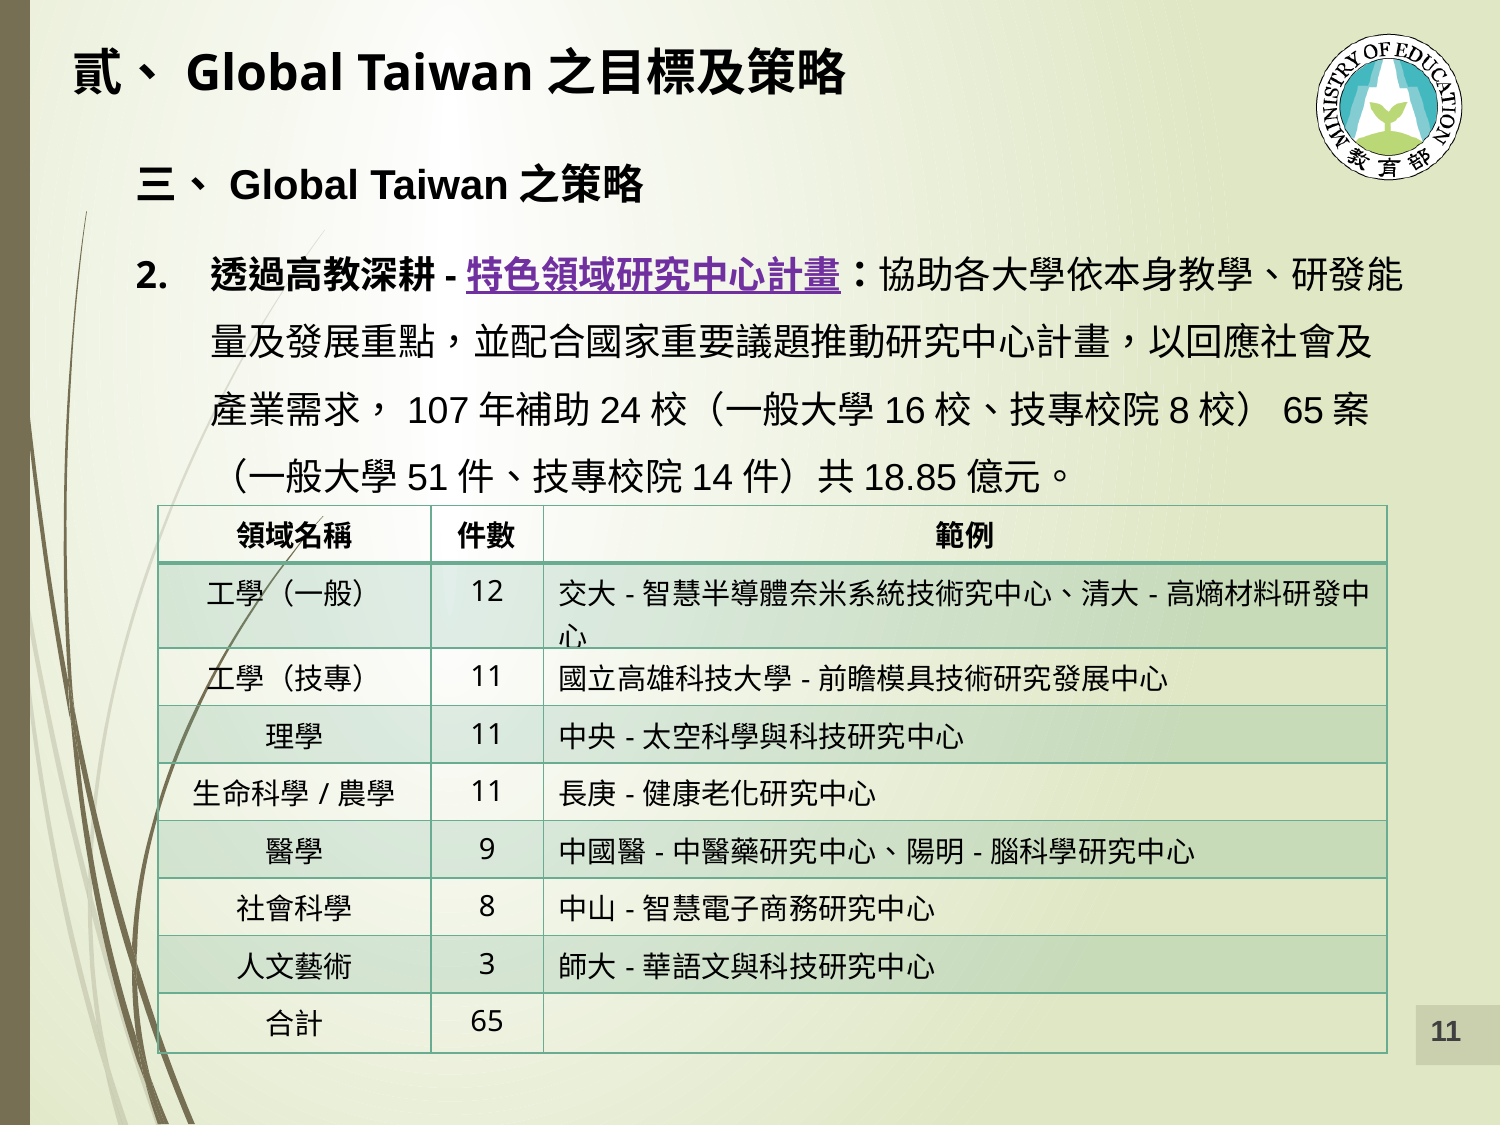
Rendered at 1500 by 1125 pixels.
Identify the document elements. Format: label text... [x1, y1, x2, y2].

table_cell 理學 [159, 706, 430, 762]
table_cell 中央-太空科學與科技研究中心 [544, 706, 1386, 762]
table_cell 65 [432, 994, 543, 1052]
table_cell 工學（技專） [159, 649, 430, 705]
table_header 領域名稱 [159, 506, 430, 561]
table_header 範例 [544, 506, 1386, 561]
table_cell 國立高雄科技大學-前瞻模具技術研究發展中心 [544, 649, 1386, 705]
table_cell 中國醫-中醫藥研究中心、陽明-腦科學研究中心 [544, 821, 1386, 877]
table_cell 生命科學/農學 [159, 764, 430, 820]
table_cell 合計 [159, 994, 430, 1052]
table_cell 中山-智慧電子商務研究中心 [544, 879, 1386, 935]
table_cell 交大-智慧半導體奈米系統技術究中心、清大-高熵材料研發中心 [544, 565, 1386, 647]
table_cell 師大-華語文與科技研究中心 [544, 936, 1386, 992]
table_cell 3 [432, 936, 543, 992]
table_header 件數 [432, 506, 543, 561]
table_cell 工學（一般） [159, 565, 430, 647]
table_cell 8 [432, 879, 543, 935]
table_cell 人文藝術 [159, 936, 430, 992]
slide_number <編號> [1415, 1005, 1500, 1066]
table_cell 醫學 [159, 821, 430, 877]
table_cell 12 [432, 565, 543, 647]
table_cell 9 [432, 821, 543, 877]
table_cell [544, 994, 1386, 1052]
text_box 貳、Global Taiwan之目標及策略 [58, 33, 1156, 109]
table_cell 社會科學 [159, 879, 430, 935]
table_cell 長庚-健康老化研究中心 [544, 764, 1386, 820]
picture [1305, 30, 1469, 184]
table_cell 11 [432, 764, 543, 820]
table_cell 11 [432, 649, 543, 705]
table_cell 11 [432, 706, 543, 762]
text_box 三、Global Taiwan之策略 透過高教深耕-特色領域研究中心計畫：協助各大學依本身教學、研發能量及發展重點，並配合國家重要議題推動研究中心計畫，以回應社會及產業需求，107年補助24校（一般大學16校、技專校院8校）65案（一般大學51件、技專校院14件）共18.85億元。 [120, 124, 1421, 552]
